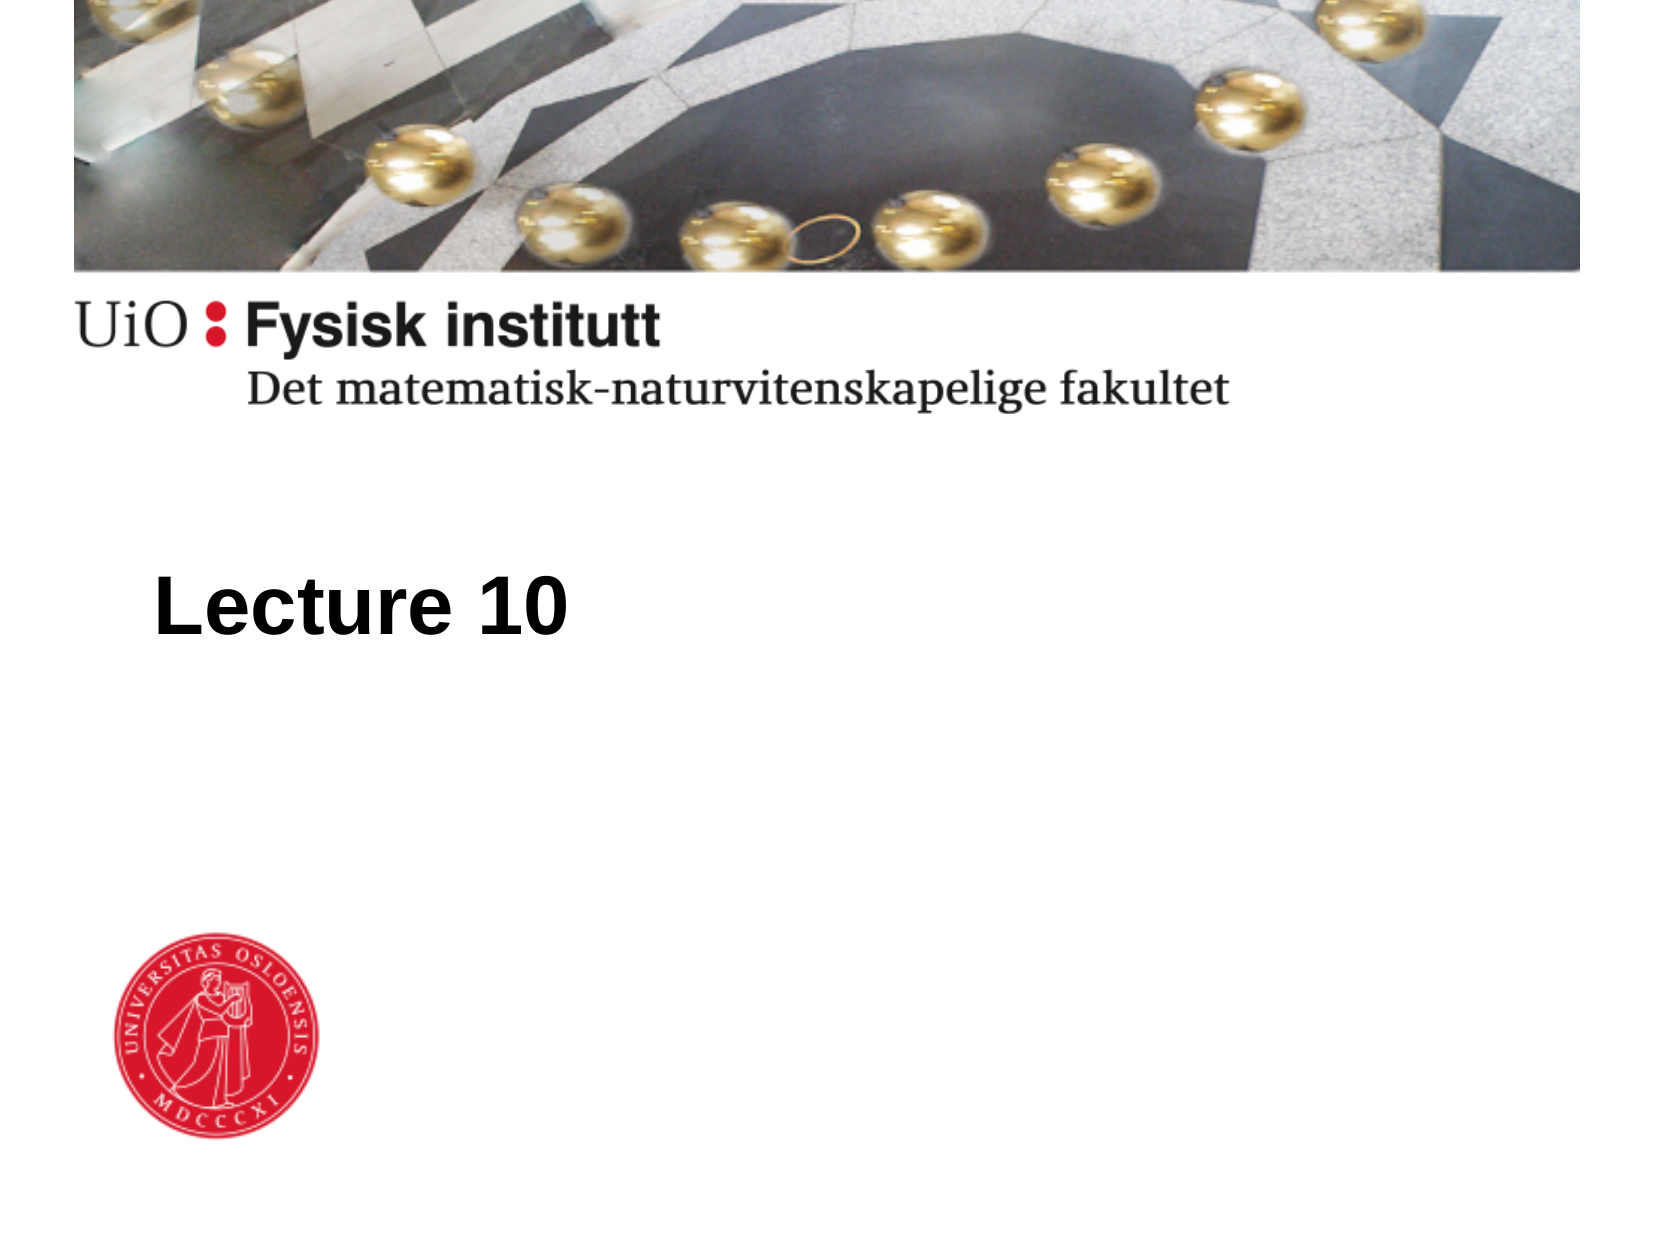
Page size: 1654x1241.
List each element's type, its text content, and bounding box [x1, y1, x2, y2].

picture [109, 927, 326, 1147]
picture [74, 0, 1580, 280]
picture [72, 292, 1238, 420]
subtitle Lecture 10 [153, 512, 1418, 699]
